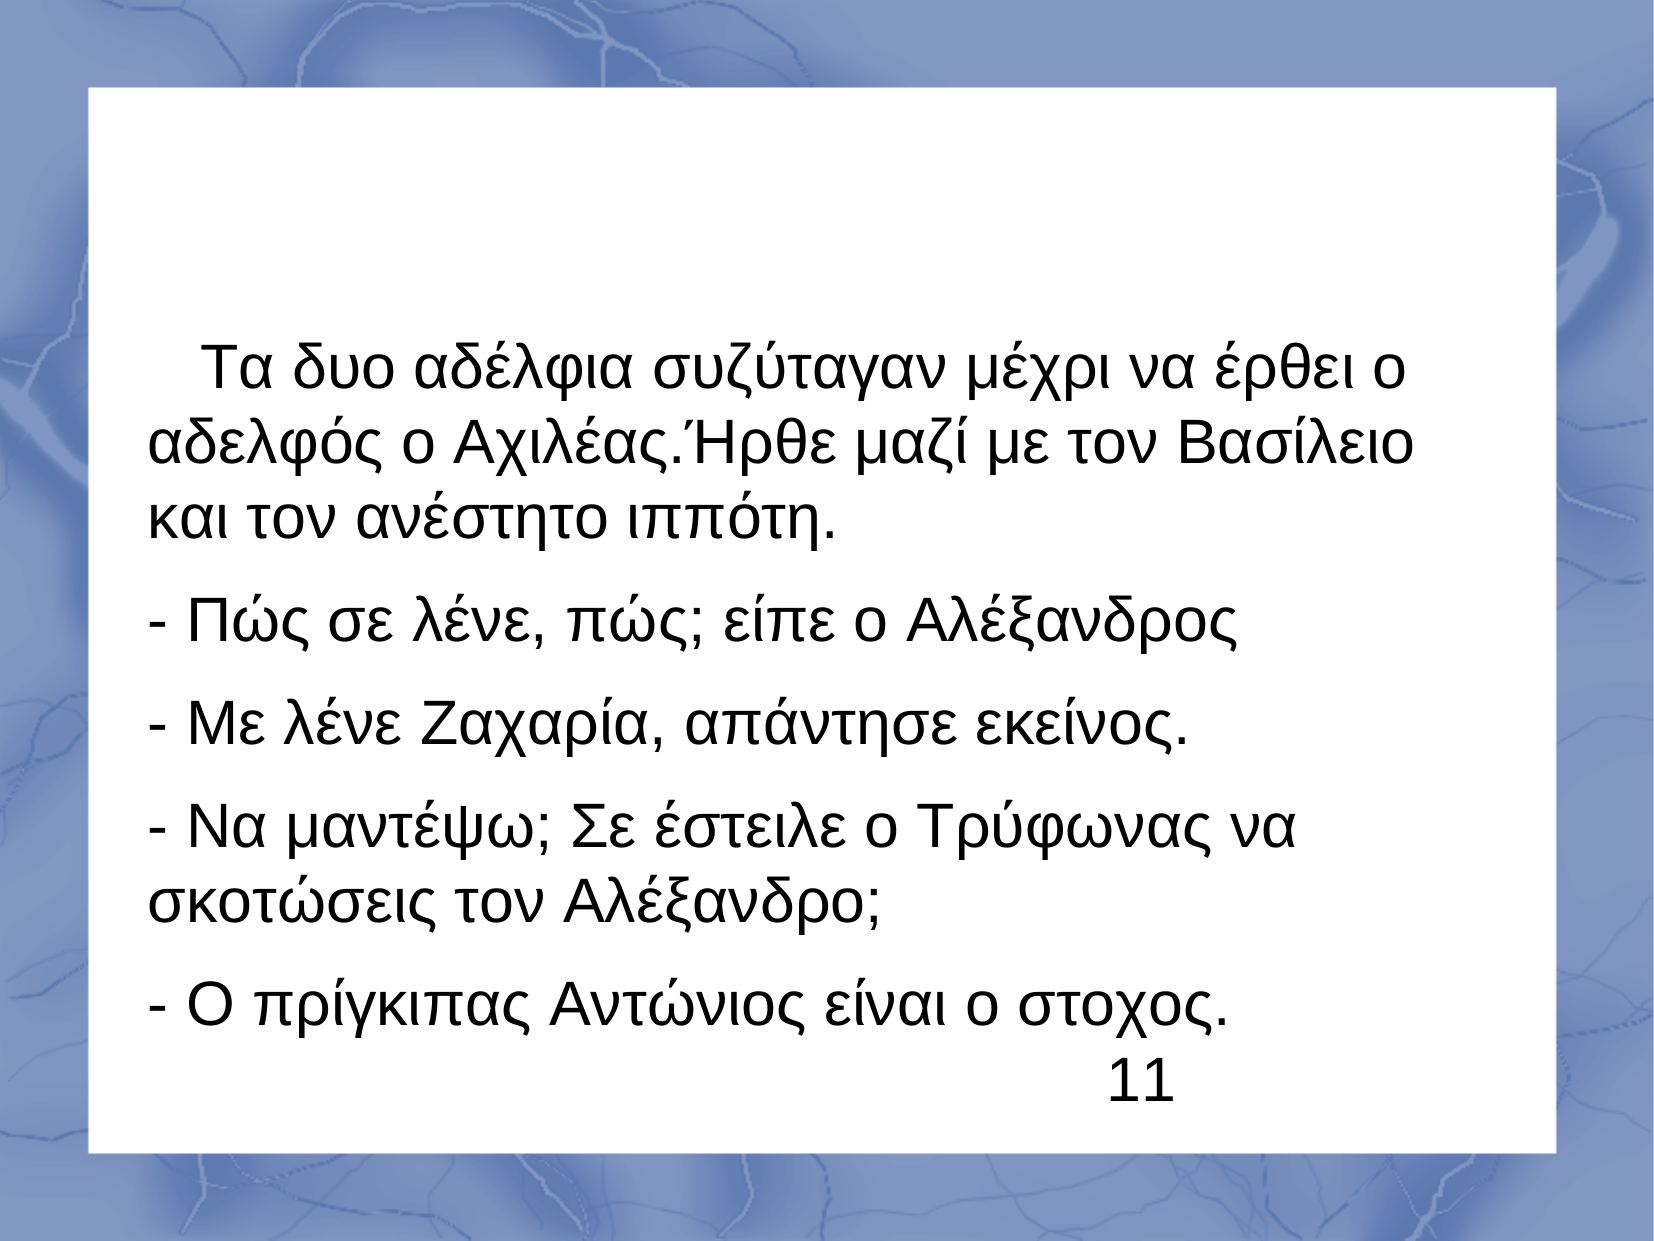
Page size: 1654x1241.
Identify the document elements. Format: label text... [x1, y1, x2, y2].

list Τα δυο αδέλφια συζύταγαν μέχρι να έρθει ο αδελφός ο Αχιλέας.Ήρθε μαζί με τον Βασίλειο και τον ανέστητο ιππότη. - Πώς σε λένε, πώς; είπε ο Αλέξανδρος - Με λένε Ζαχαρία, απάντησε εκείνος. - Να μαντέψω; Σε έστειλε ο Τρύφωνας να σκοτώσεις τον Αλέξανδρο; - Ο πρίγκιπας Αντώνιος είναι ο στοχος. 11 [147, 325, 1506, 1117]
